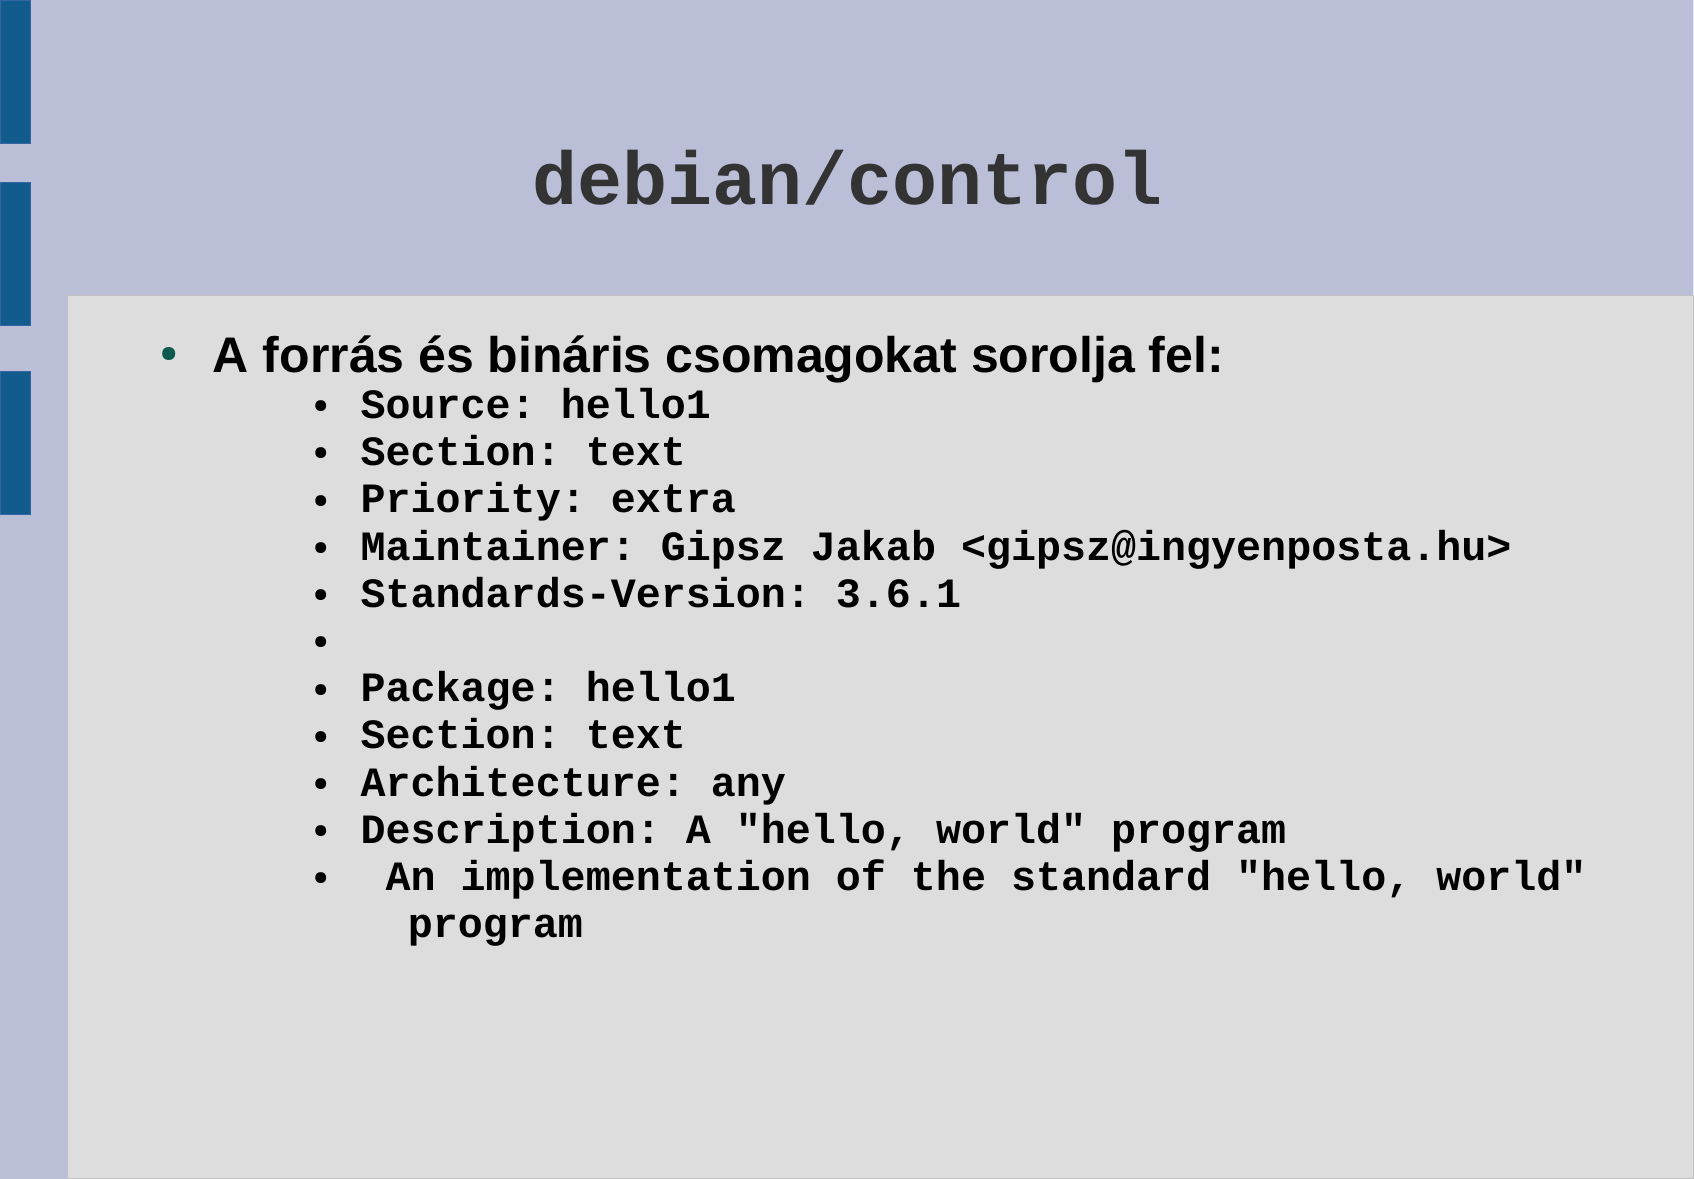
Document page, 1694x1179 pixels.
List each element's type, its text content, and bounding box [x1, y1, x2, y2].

title debian/control [124, 86, 1571, 284]
list A forrás és bináris csomagokat sorolja fel: Source: hello1 Section: text Priority: extra Maintainer: Gipsz Jakab <gipsz@ingyenposta.hu> Standards-Version: 3.6.1 Package: hello1 Section: text Architecture: any Description: A "hello, world" program An implementation of the standard "hello, world" program [124, 327, 1625, 1071]
